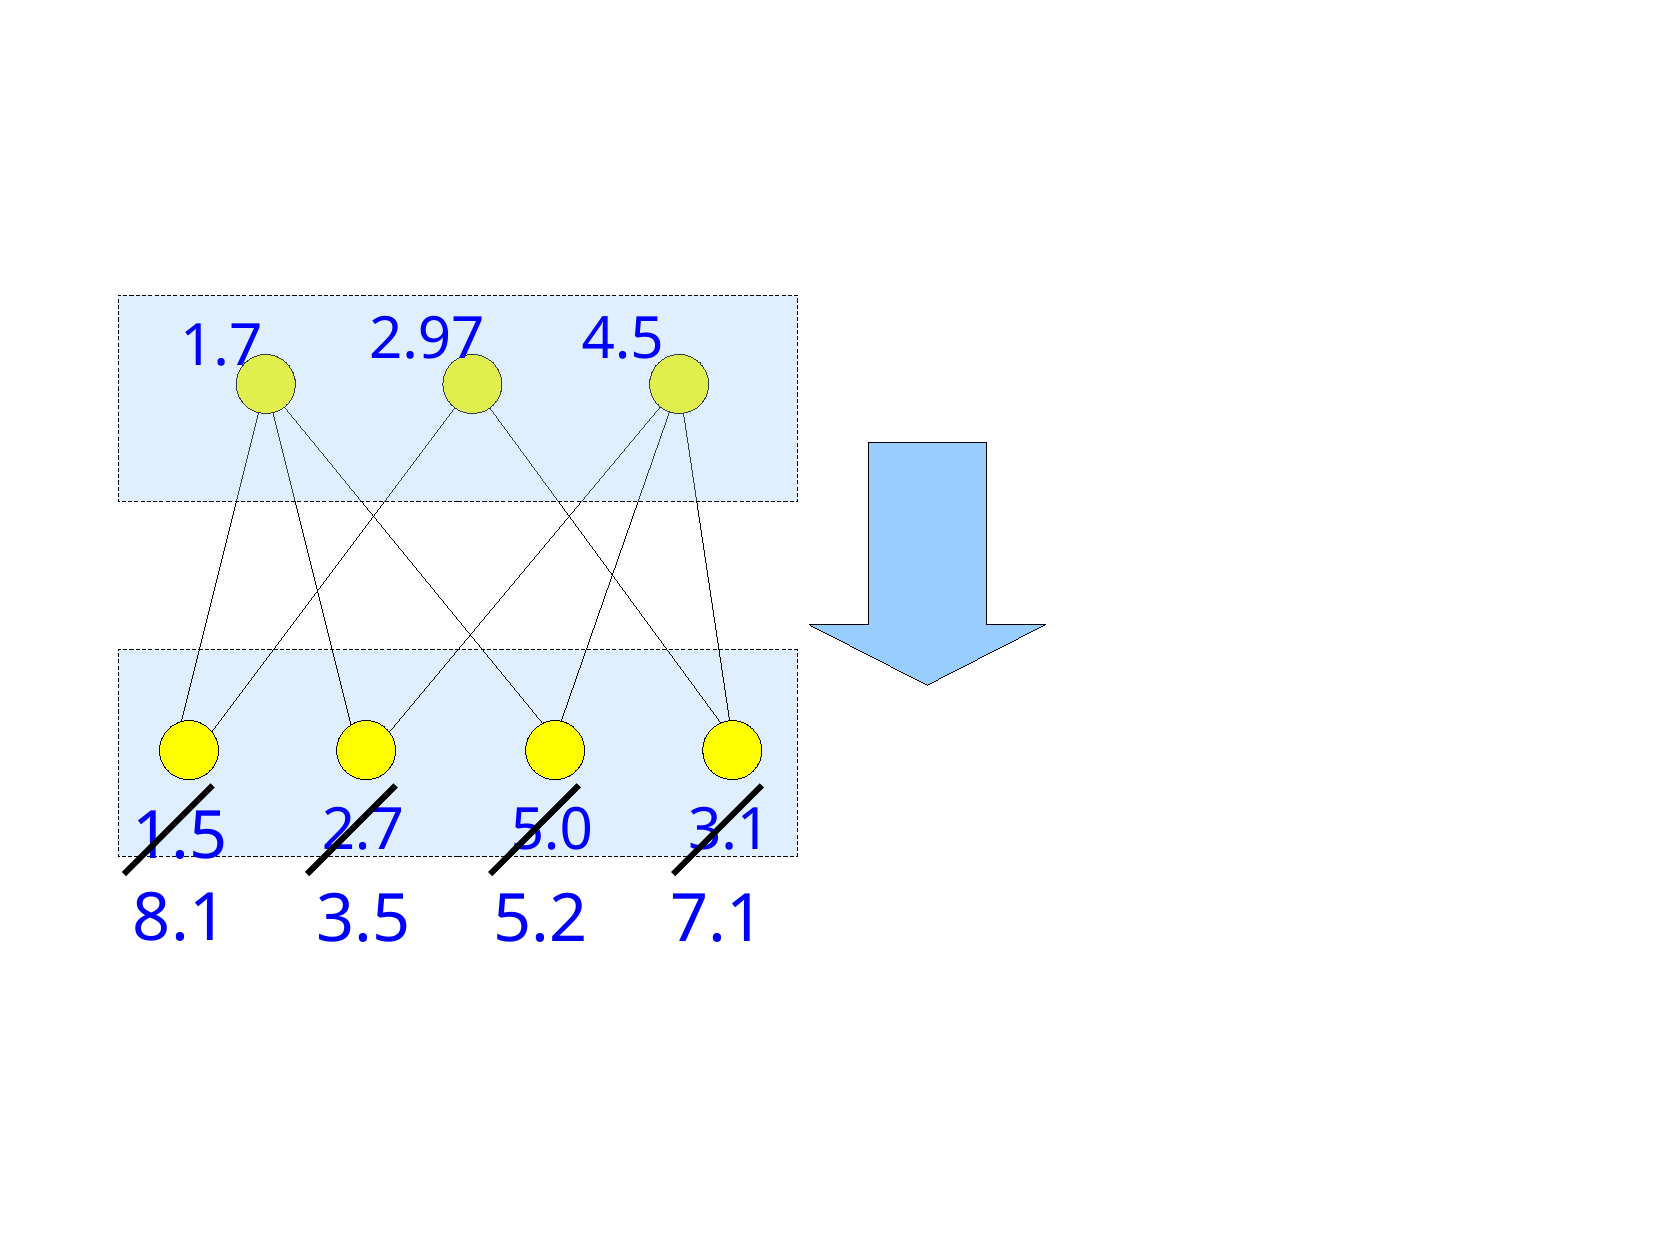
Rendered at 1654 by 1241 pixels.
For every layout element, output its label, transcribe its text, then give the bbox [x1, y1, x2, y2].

text_box 3.5 [301, 862, 429, 971]
text_box 5.2 [478, 862, 607, 971]
text_box 2.7 [307, 779, 423, 862]
text_box 7.1 [655, 862, 773, 971]
text_box [118, 649, 798, 857]
text_box 8.1 [118, 862, 236, 971]
text_box 1.5 [118, 779, 235, 862]
text_box 2.97 [354, 289, 505, 386]
text_box [118, 295, 798, 502]
text_box 1.7 [165, 295, 272, 392]
text_box 4.5 [566, 289, 683, 386]
text_box 5.0 [496, 779, 612, 876]
text_box [809, 442, 1046, 686]
text_box 3.1 [673, 779, 780, 876]
